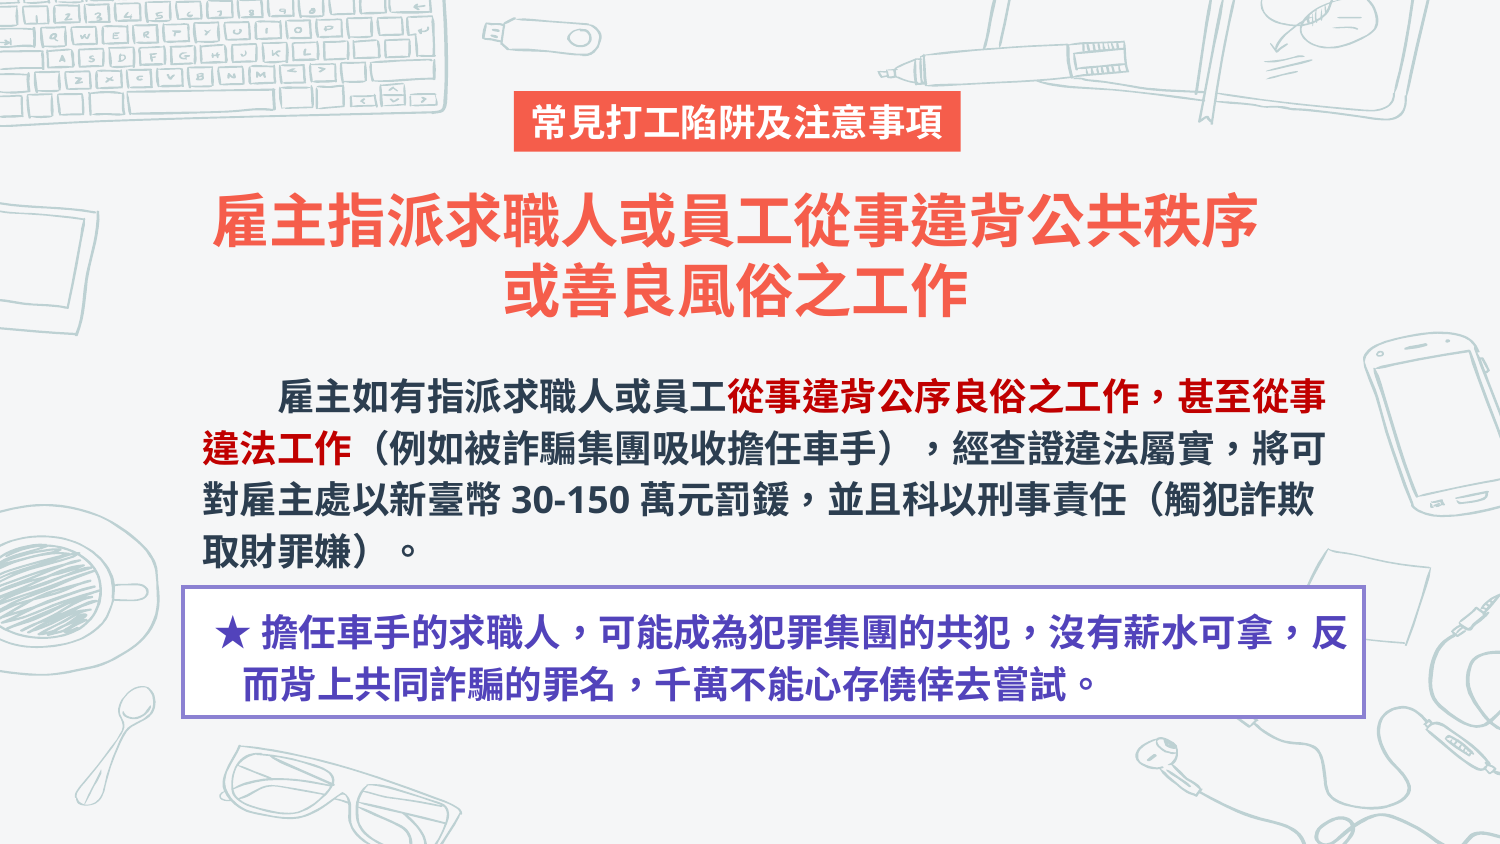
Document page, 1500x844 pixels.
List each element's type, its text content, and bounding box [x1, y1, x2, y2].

title 雇主指派求職人或員工從事違背公共秩序或善良風俗之工作 [171, 125, 1300, 340]
text_box ★擔任車手的求職人，可能成為犯罪集團的共犯，沒有薪水可拿，反而背上共同詐騙的罪名，千萬不能心存僥倖去嘗試。 [183, 587, 1365, 718]
text_box 雇主如有指派求職人或員工從事違背公序良俗之工作，甚至從事違法工作（例如被詐騙集團吸收擔任車手），經查證違法屬實，將可對雇主處以新臺幣30-150萬元罰鍰，並且科以刑事責任（觸犯詐欺取財罪嫌）。 [112, 351, 1353, 647]
text_box 常見打工陷阱及注意事項 [513, 91, 961, 152]
